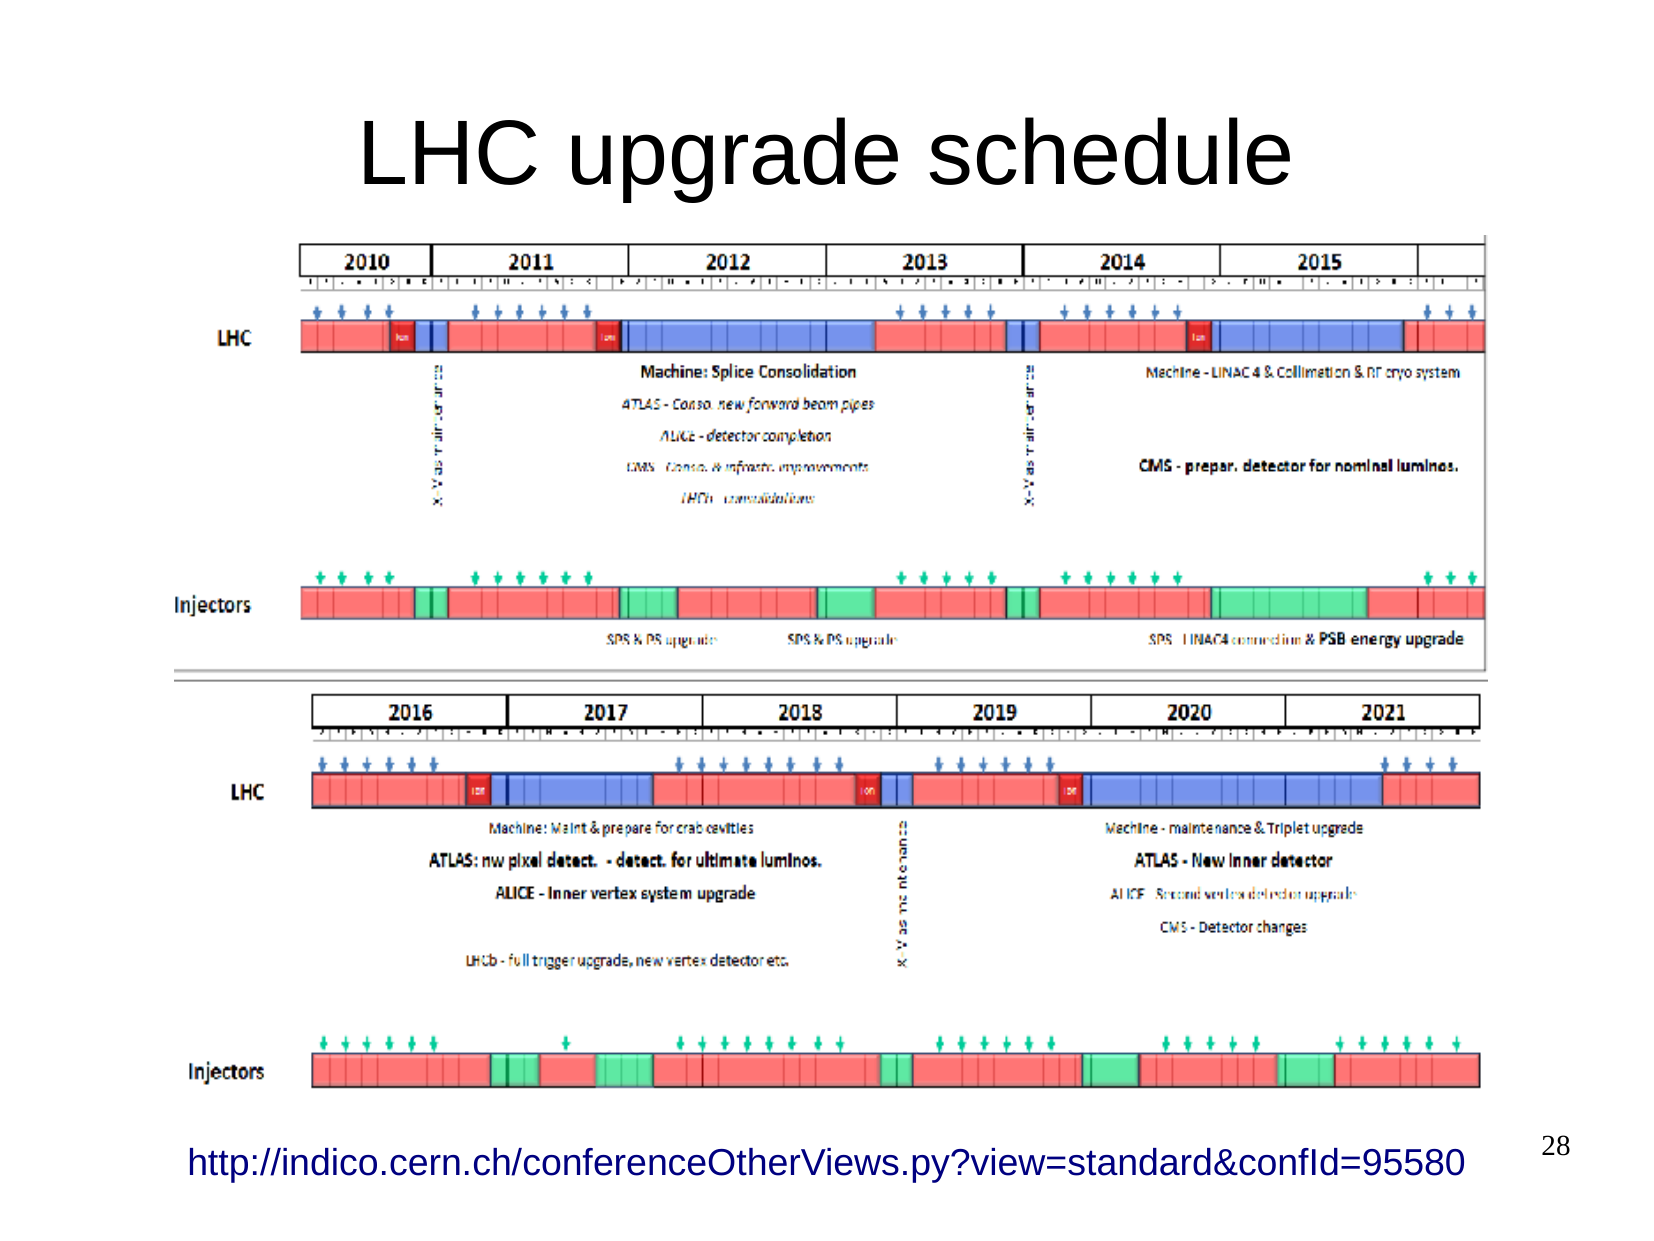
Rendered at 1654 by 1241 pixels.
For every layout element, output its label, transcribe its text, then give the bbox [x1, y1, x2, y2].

text_box http://indico.cern.ch/conferenceOtherViews.py?view=standard&confId=95580 [29, 1133, 1625, 1191]
title LHC upgrade schedule [82, 49, 1571, 257]
picture [174, 235, 1488, 1106]
